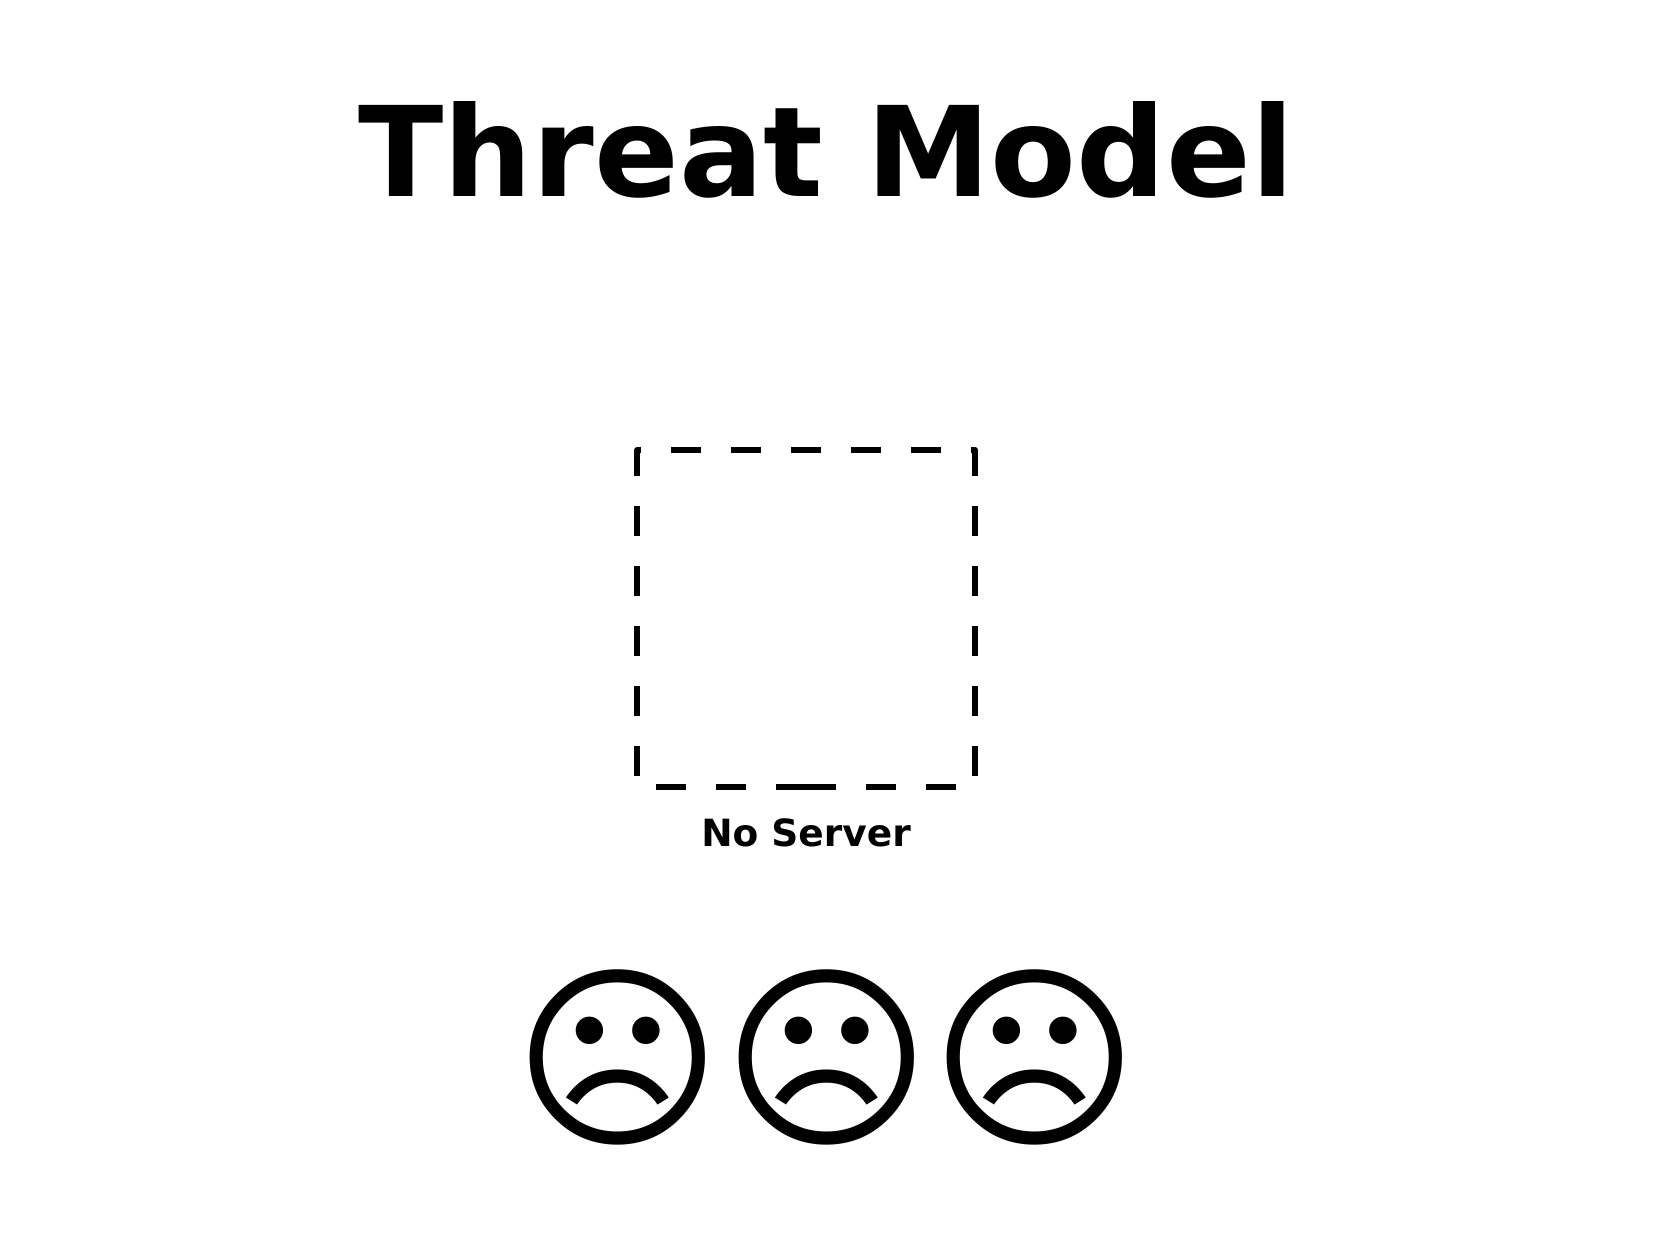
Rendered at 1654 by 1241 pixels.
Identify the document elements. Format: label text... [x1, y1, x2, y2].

title Threat Model [82, 49, 1571, 257]
text_box No Server [686, 804, 926, 863]
text_box ☹☹☹ [498, 937, 1155, 1186]
